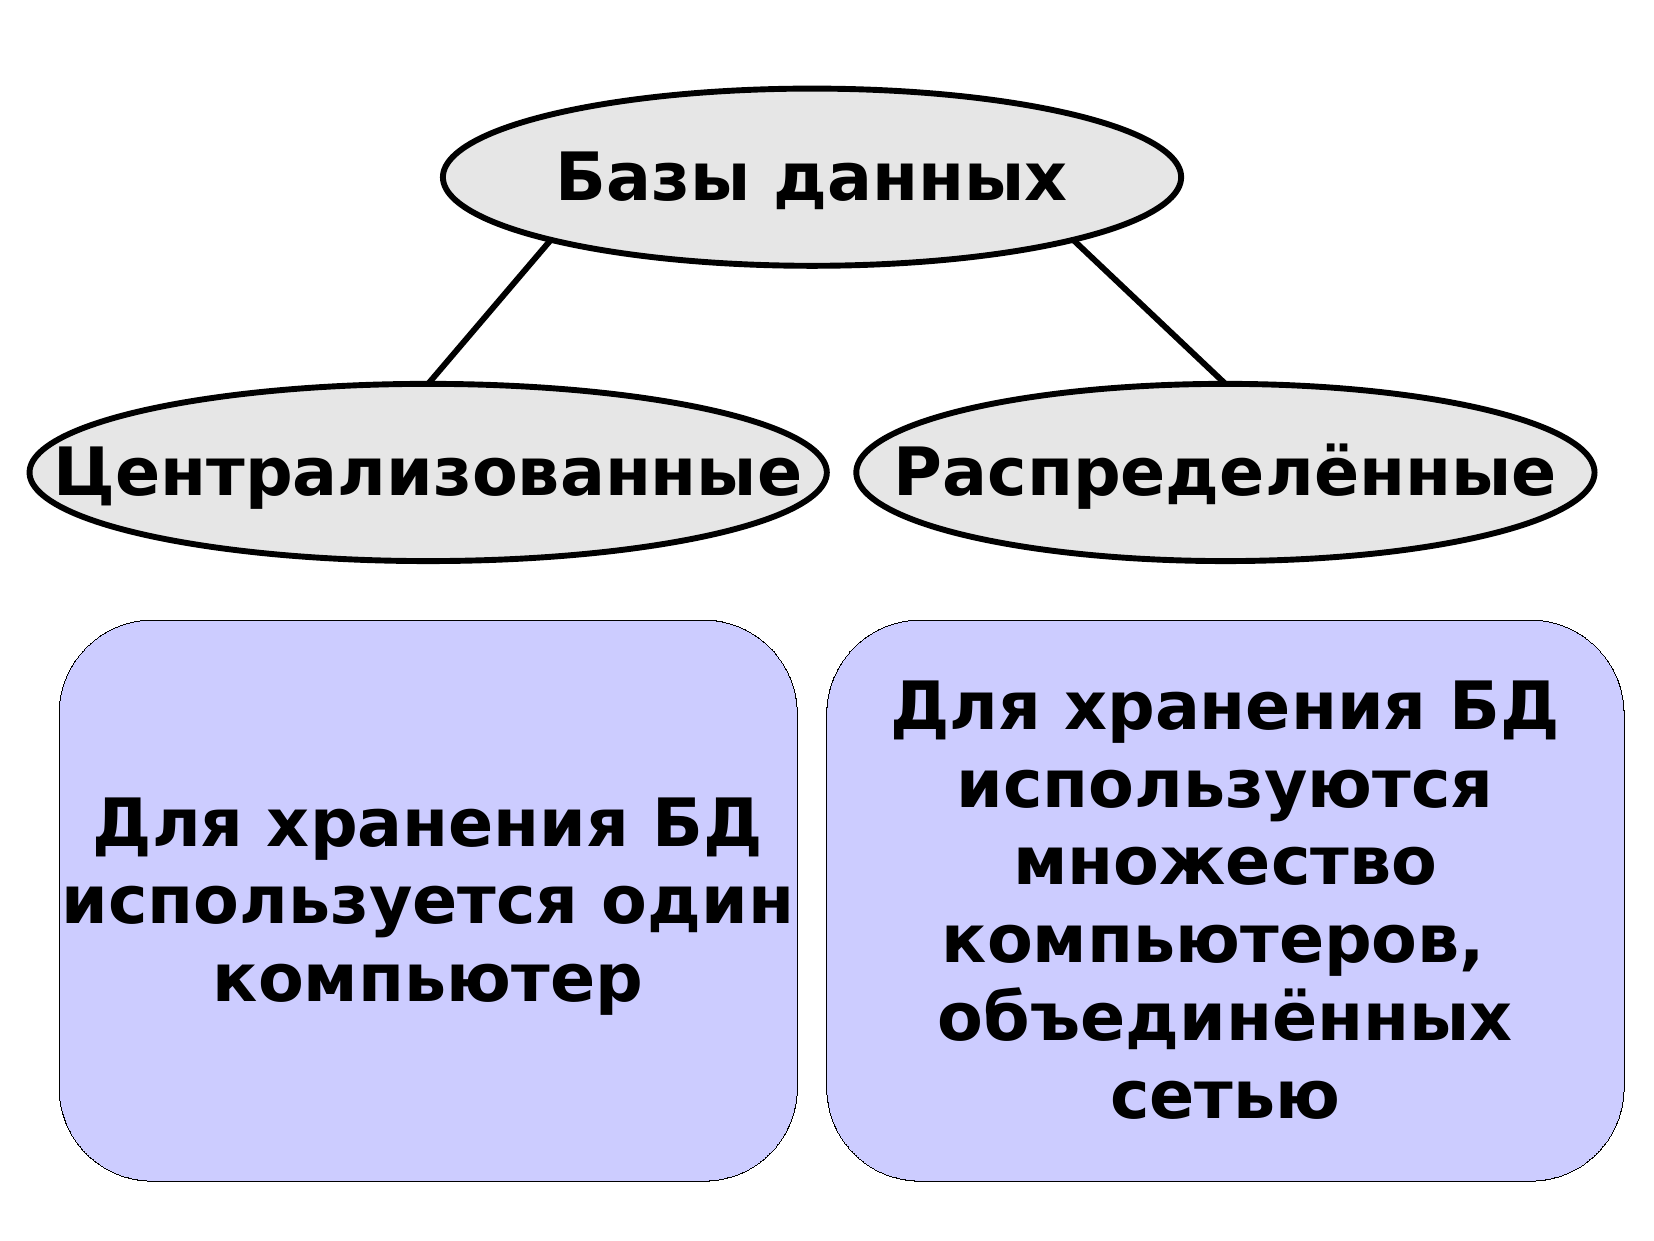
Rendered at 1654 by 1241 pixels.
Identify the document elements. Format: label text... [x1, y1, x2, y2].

text_box Распределённые [856, 383, 1595, 562]
text_box Для хранения БД используется один компьютер [59, 620, 798, 1182]
text_box Централизованные [29, 383, 827, 562]
text_box Базы данных [442, 88, 1182, 266]
text_box Для хранения БД используются множество компьютеров, объединённых сетью [826, 620, 1625, 1182]
